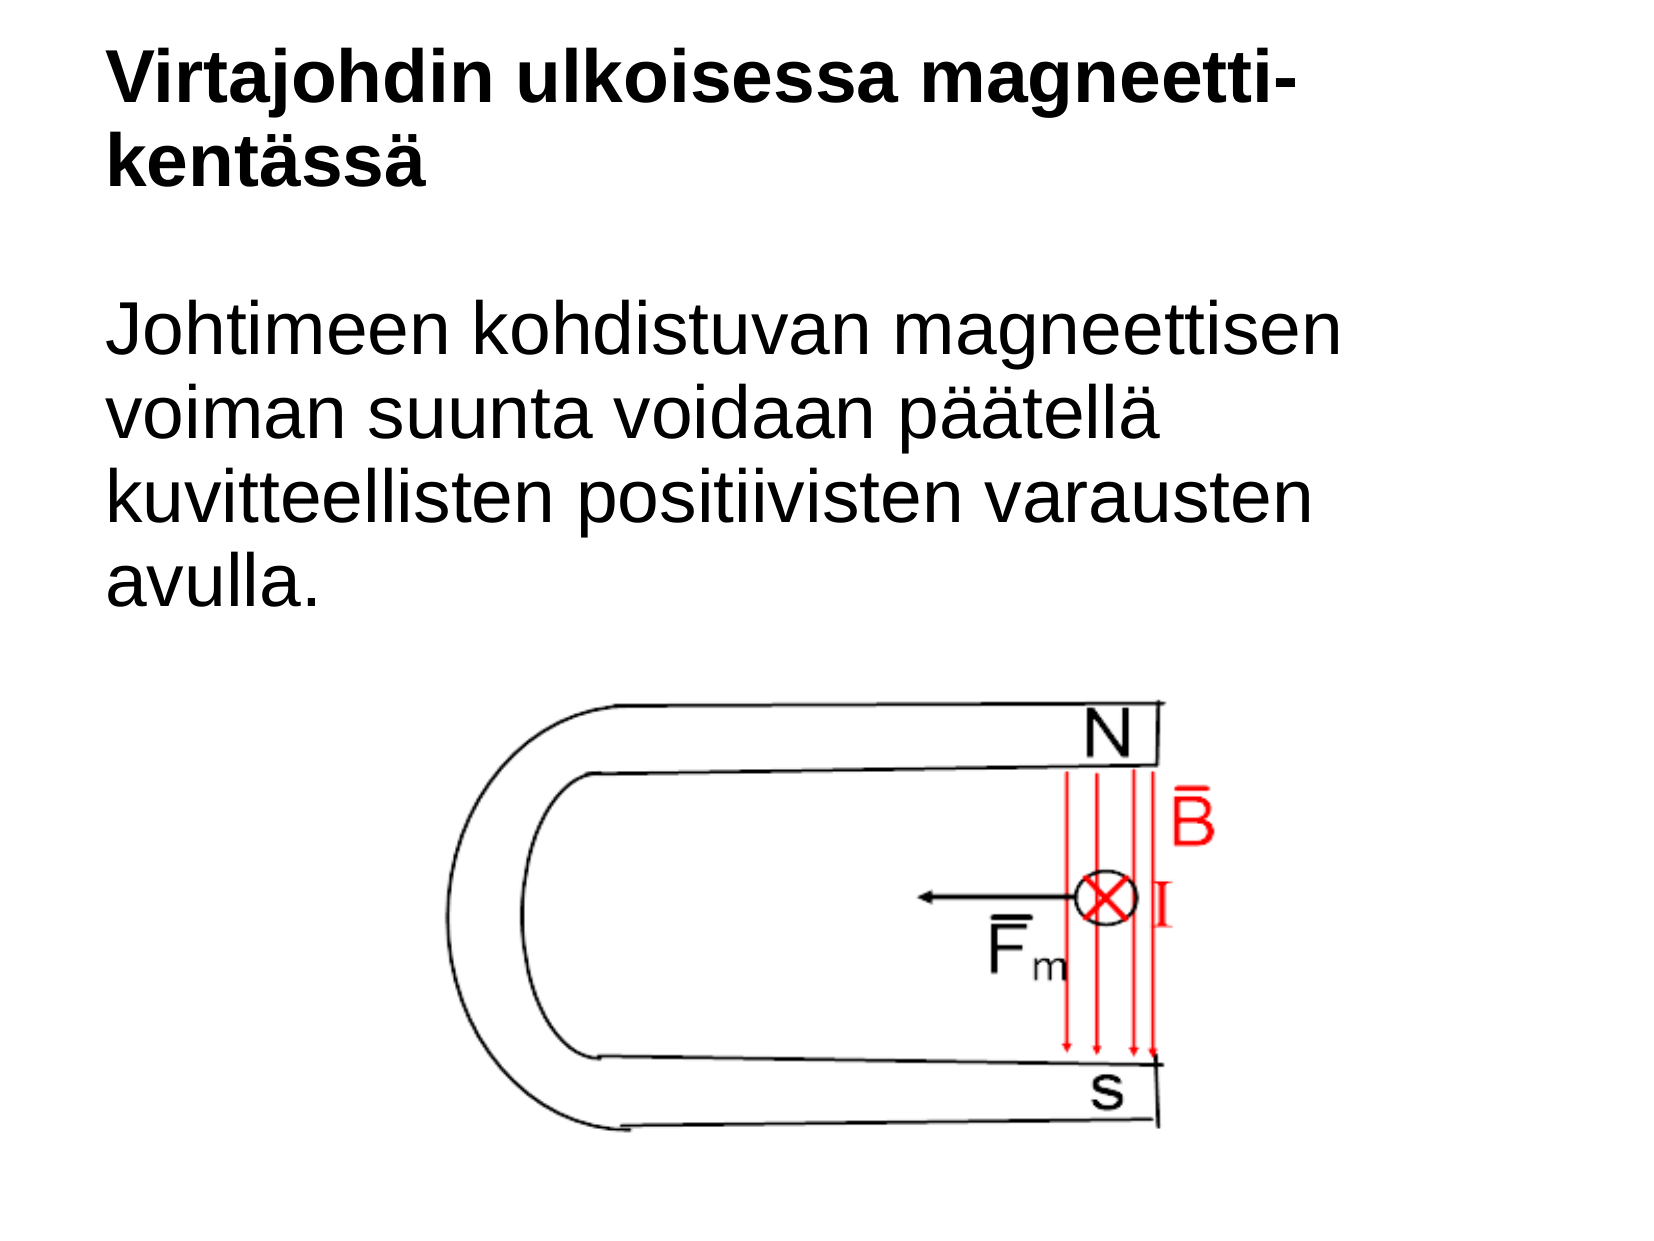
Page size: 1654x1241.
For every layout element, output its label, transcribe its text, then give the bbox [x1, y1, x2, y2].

text_box Virtajohdin ulkoisessa magneetti-kentässä Johtimeen kohdistuvan magneettisen voiman suunta voidaan päätellä kuvitteellisten positiivisten varausten avulla. [90, 27, 1489, 798]
picture [404, 661, 1323, 1164]
